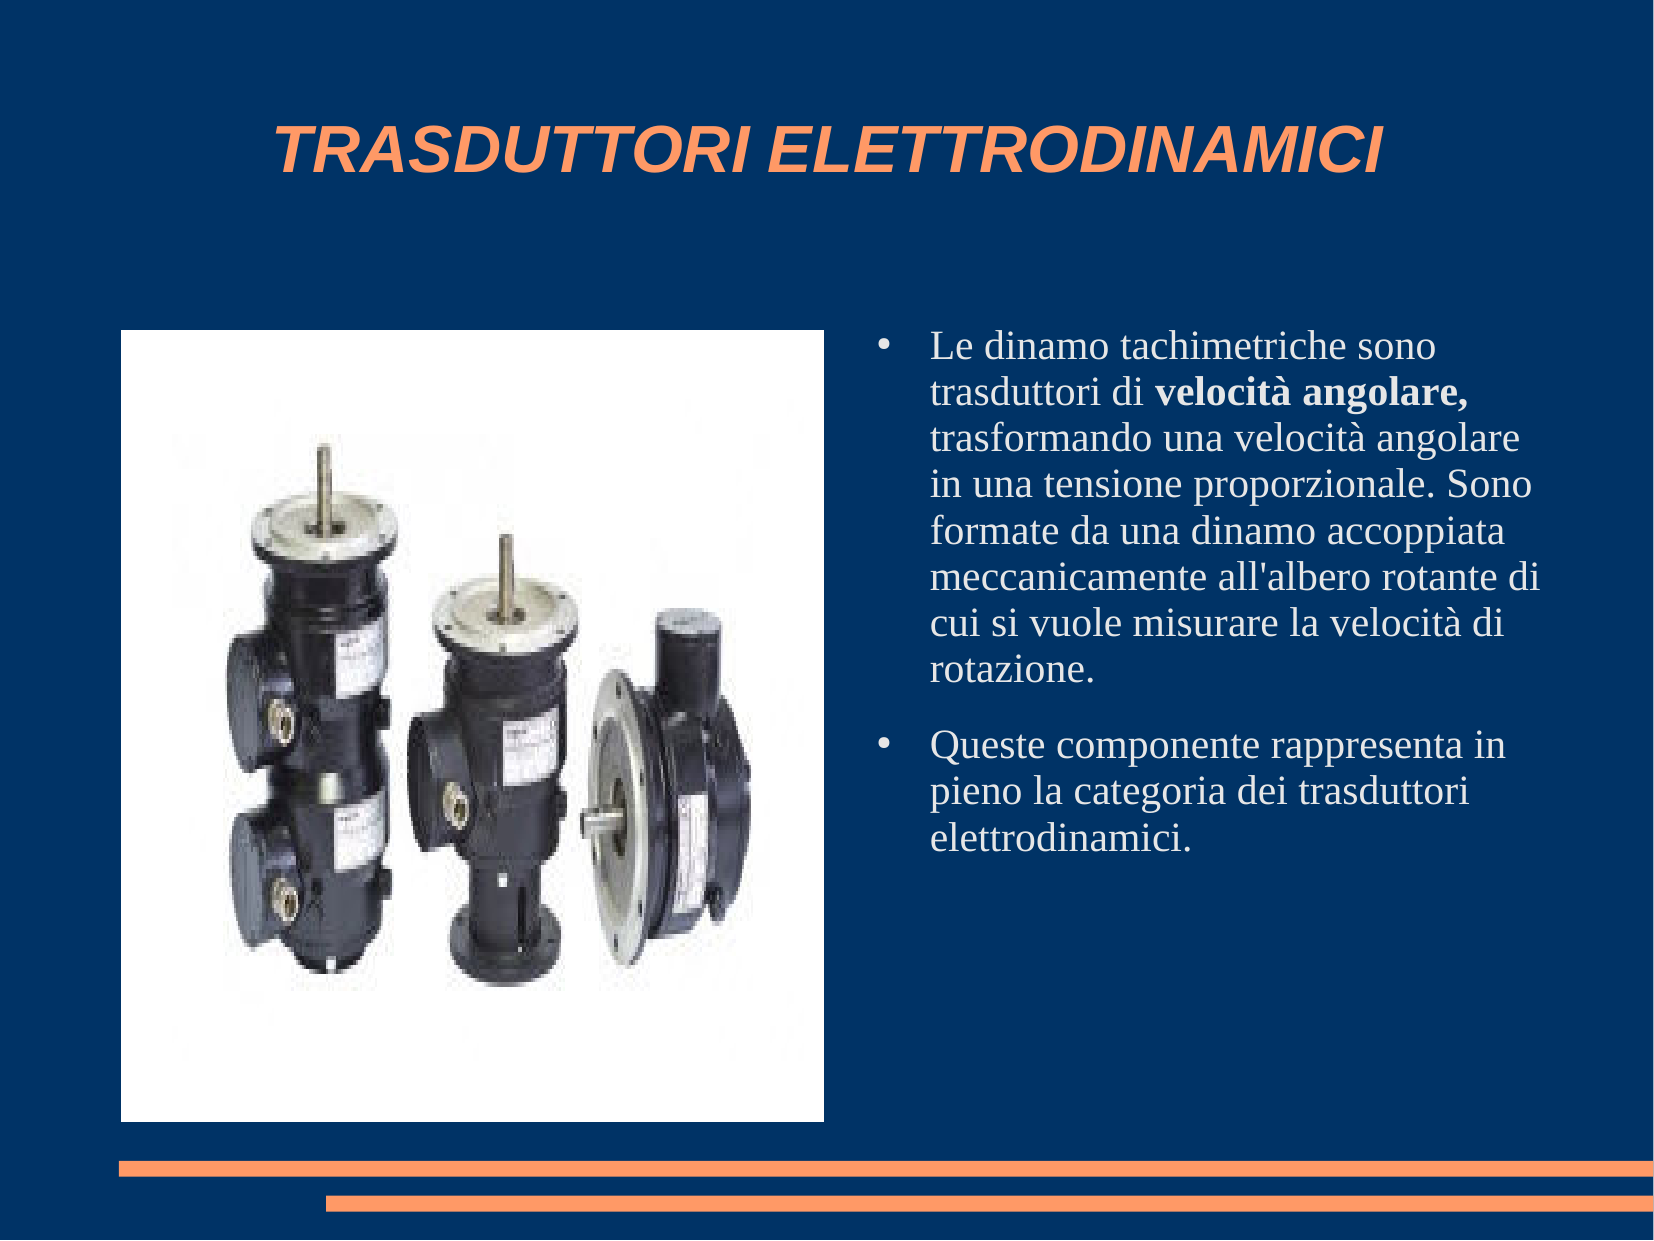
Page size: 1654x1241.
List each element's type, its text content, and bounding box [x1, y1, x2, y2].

picture [121, 330, 824, 1123]
title TRASDUTTORI ELETTRODINAMICI [121, 46, 1534, 254]
list Le dinamo tachimetriche sono trasduttori di velocità angolare, trasformando una velocità angolare in una tensione proporzionale. Sono formate da una dinamo accoppiata meccanicamente all'albero rotante di cui si vuole misurare la velocità di rotazione. Queste componente rappresenta in pieno la categoria dei trasduttori elettrodinamici. [858, 322, 1562, 1132]
